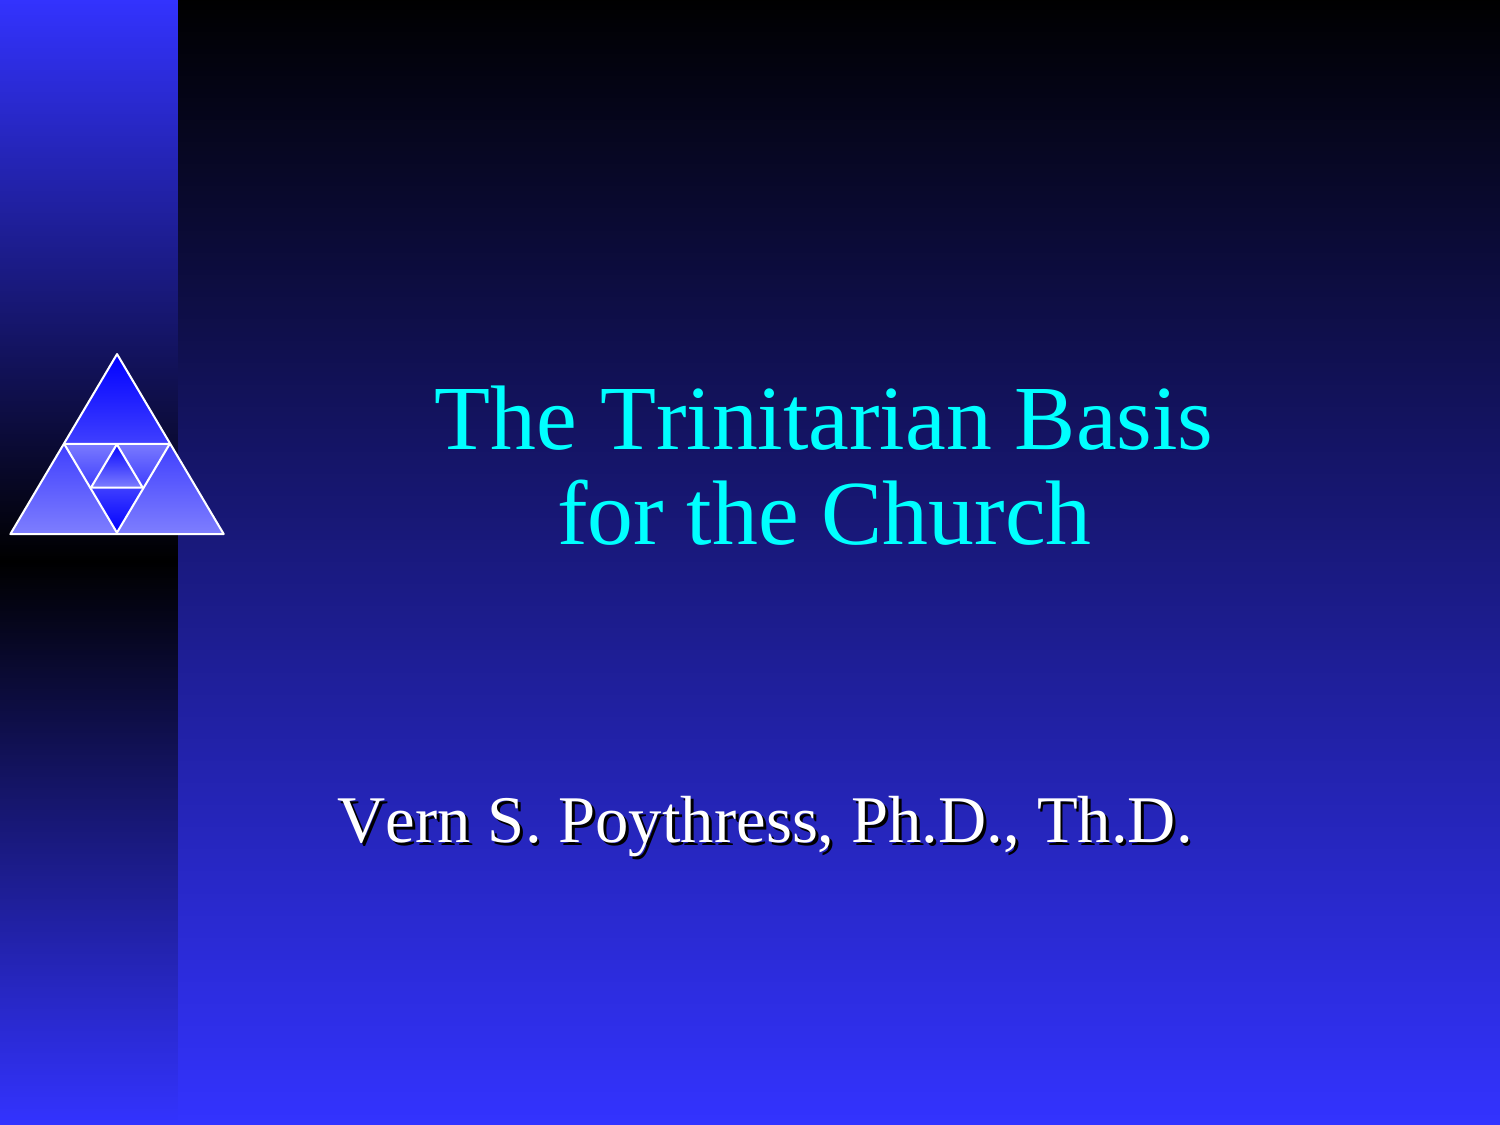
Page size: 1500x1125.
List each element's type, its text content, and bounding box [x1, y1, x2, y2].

subtitle Vern S. Poythress, Ph.D., Th.D. [106, 675, 1426, 966]
title The Trinitarian Basis for the Church [187, 306, 1463, 632]
